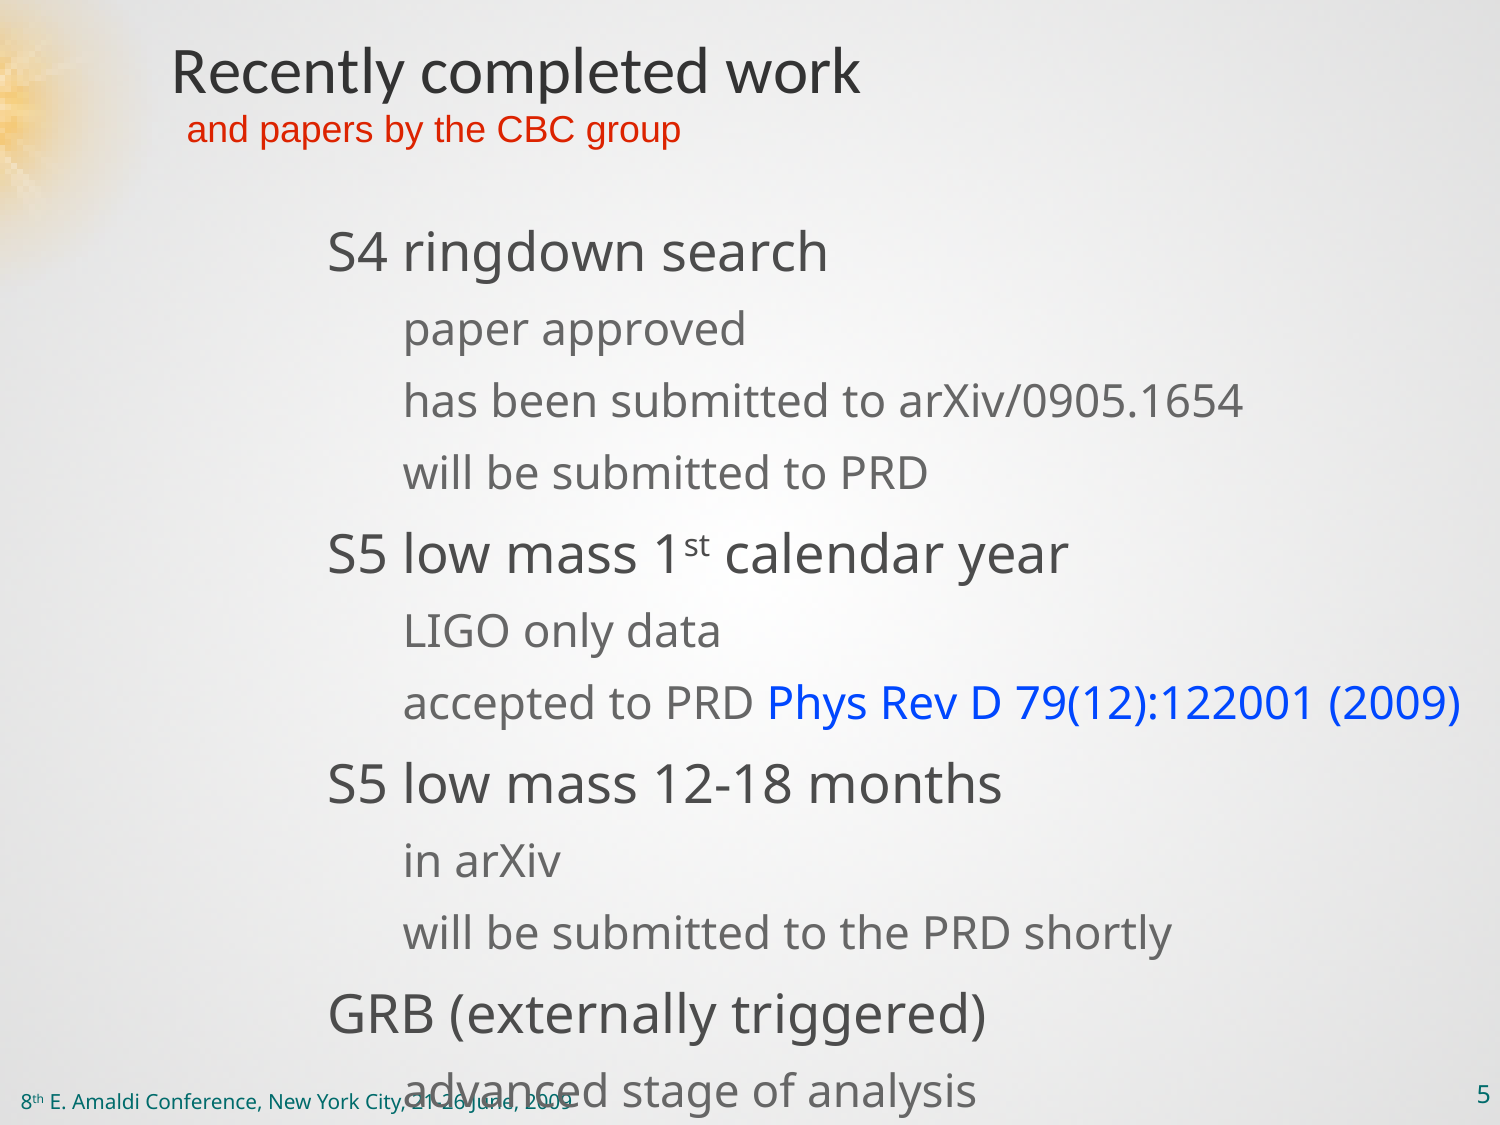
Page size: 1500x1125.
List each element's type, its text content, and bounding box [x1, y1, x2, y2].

title Recently completed work [171, 28, 1360, 125]
picture [0, 0, 1500, 1125]
text_box and papers by the CBC group [171, 100, 697, 159]
list S4 ringdown search paper approved has been submitted to arXiv/0905.1654 will be submitted to PRD S5 low mass 1st calendar year LIGO only data accepted to PRD Phys Rev D 79(12):122001 (2009) S5 low mass 12-18 months in arXiv will be submitted to the PRD shortly GRB (externally triggered) advanced stage of analysis [327, 213, 1463, 1058]
